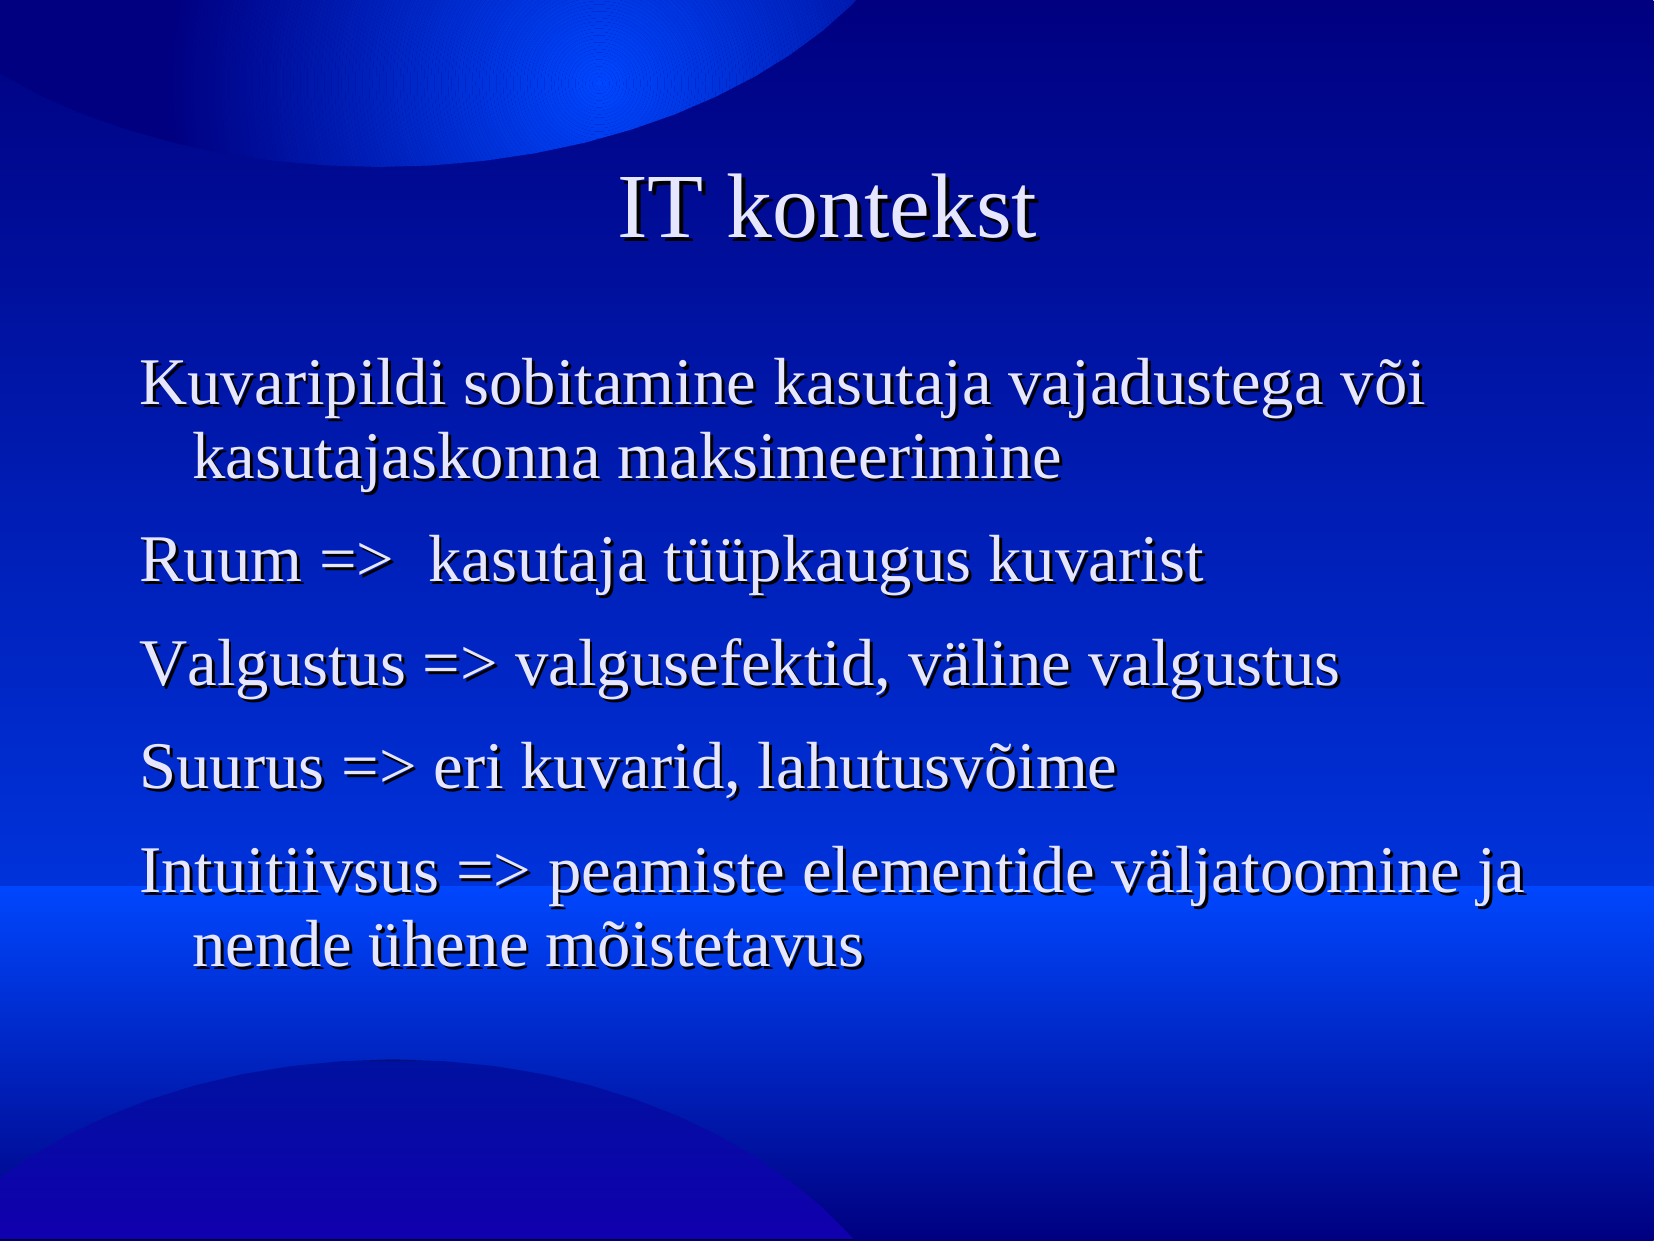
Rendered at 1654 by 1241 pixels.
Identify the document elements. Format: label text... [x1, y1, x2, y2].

list Kuvaripildi sobitamine kasutaja vajadustega või kasutajaskonna maksimeerimine Ruum => kasutaja tüüpkaugus kuvarist Valgustus => valgusefektid, väline valgustus Suurus => eri kuvarid, lahutusvõime Intuitiivsus => peamiste elementide väljatoomine ja nende ühene mõistetavus [121, 344, 1534, 1127]
title IT kontekst [121, 102, 1534, 311]
